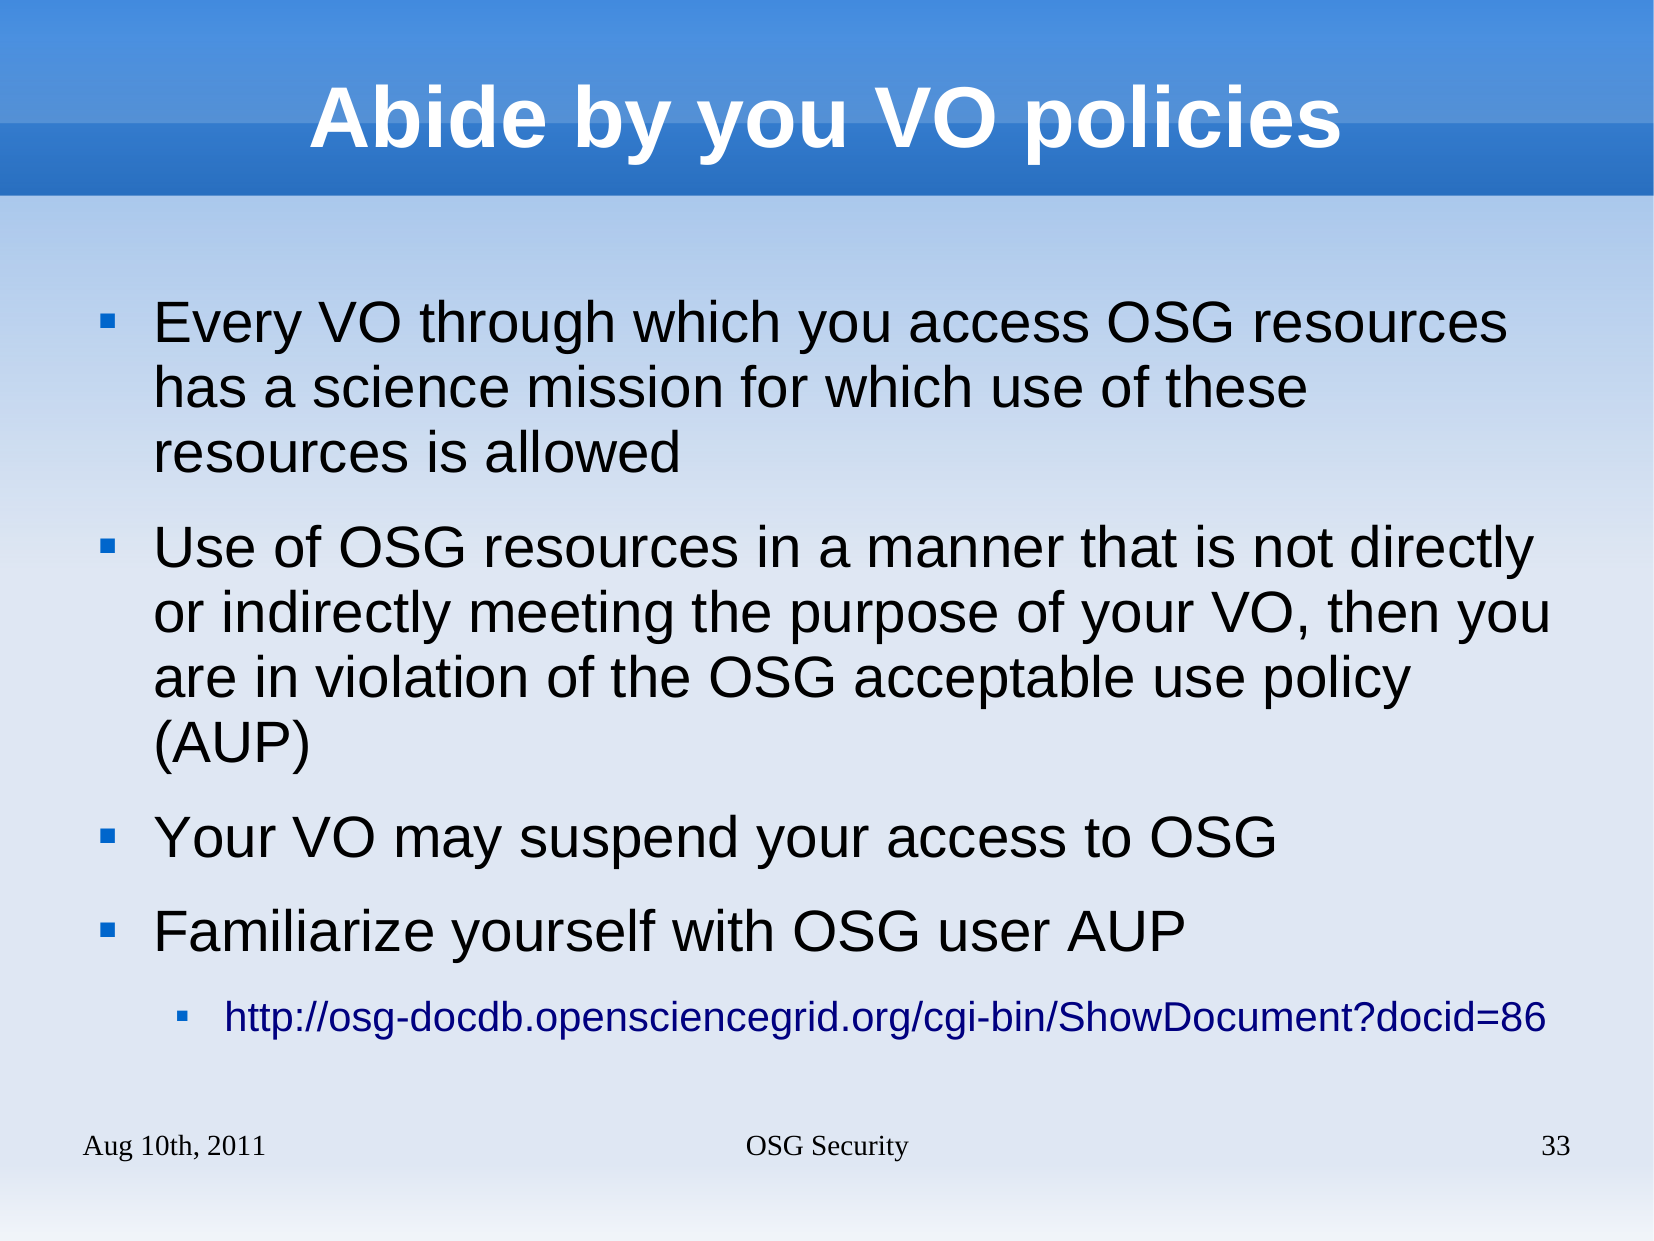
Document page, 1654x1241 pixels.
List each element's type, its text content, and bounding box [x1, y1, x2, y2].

picture [0, 0, 1654, 1241]
list Every VO through which you access OSG resources has a science mission for which use of these resources is allowed Use of OSG resources in a manner that is not directly or indirectly meeting the purpose of your VO, then you are in violation of the OSG acceptable use policy (AUP) Your VO may suspend your access to OSG Familiarize yourself with OSG user AUP http://osg-docdb.opensciencegrid.org/cgi-bin/ShowDocument?docid=86 [82, 290, 1571, 1129]
title Abide by you VO policies [82, 13, 1571, 222]
